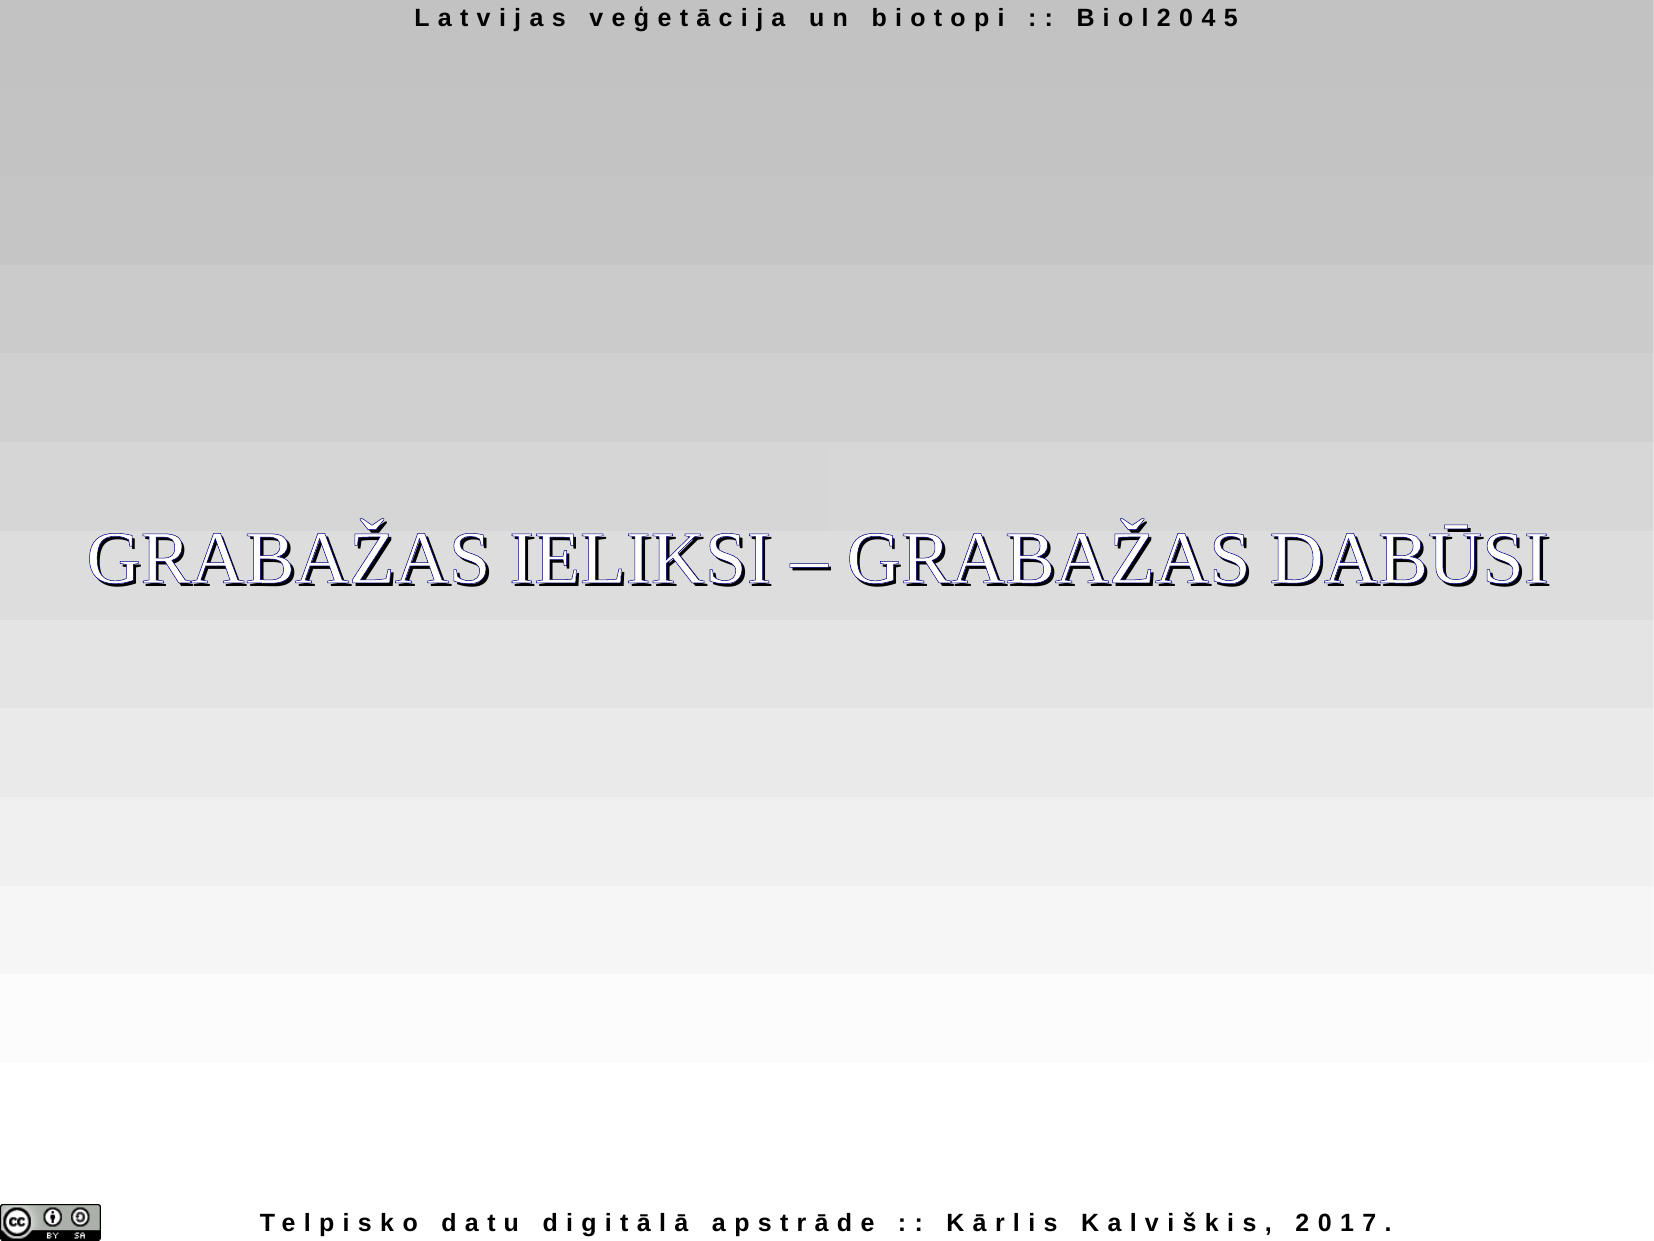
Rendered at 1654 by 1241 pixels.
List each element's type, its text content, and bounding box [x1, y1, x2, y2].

text_box GRABAŽAS IELIKSI – GRABAŽAS DABŪSI [86, 516, 1568, 618]
picture [0, 0, 1654, 1241]
